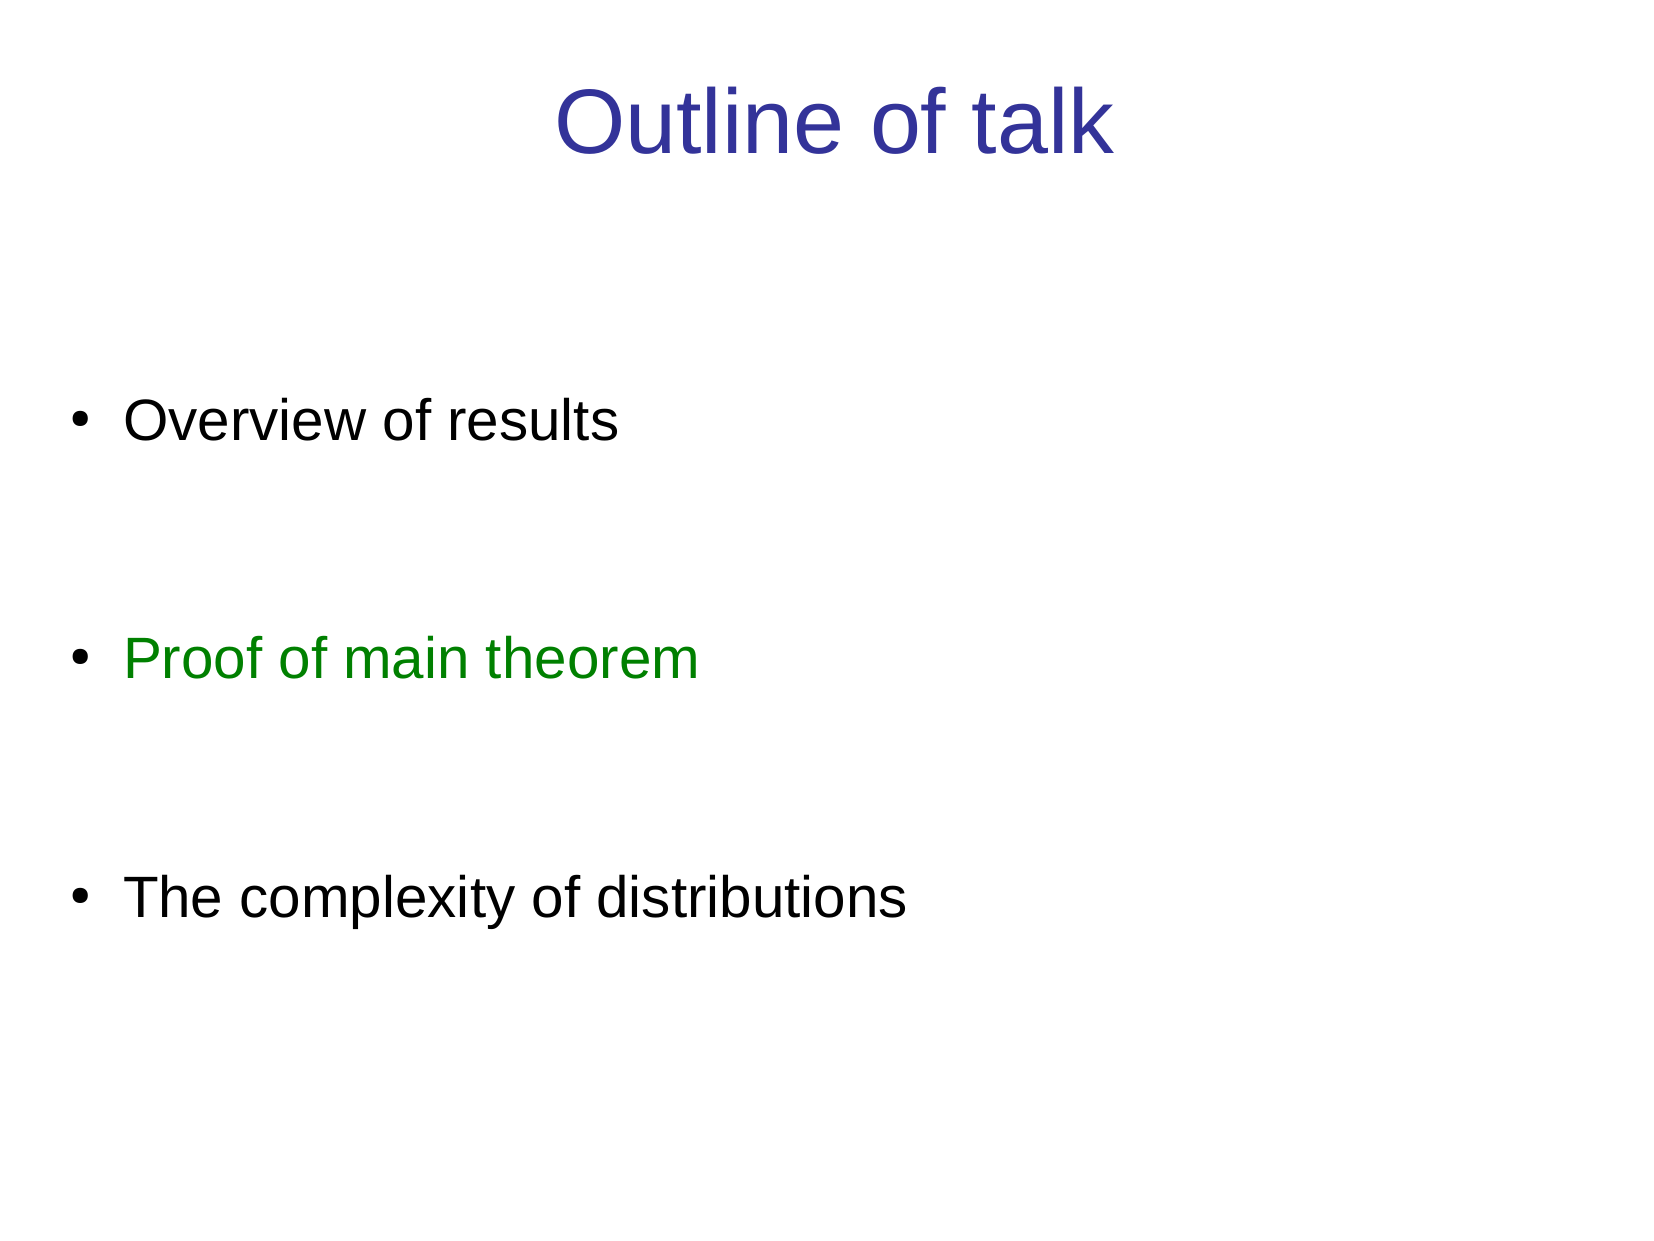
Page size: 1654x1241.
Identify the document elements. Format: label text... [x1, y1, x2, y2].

list Overview of results Proof of main theorem The complexity of distributions [37, 300, 1651, 1241]
title Outline of talk [131, 18, 1538, 226]
